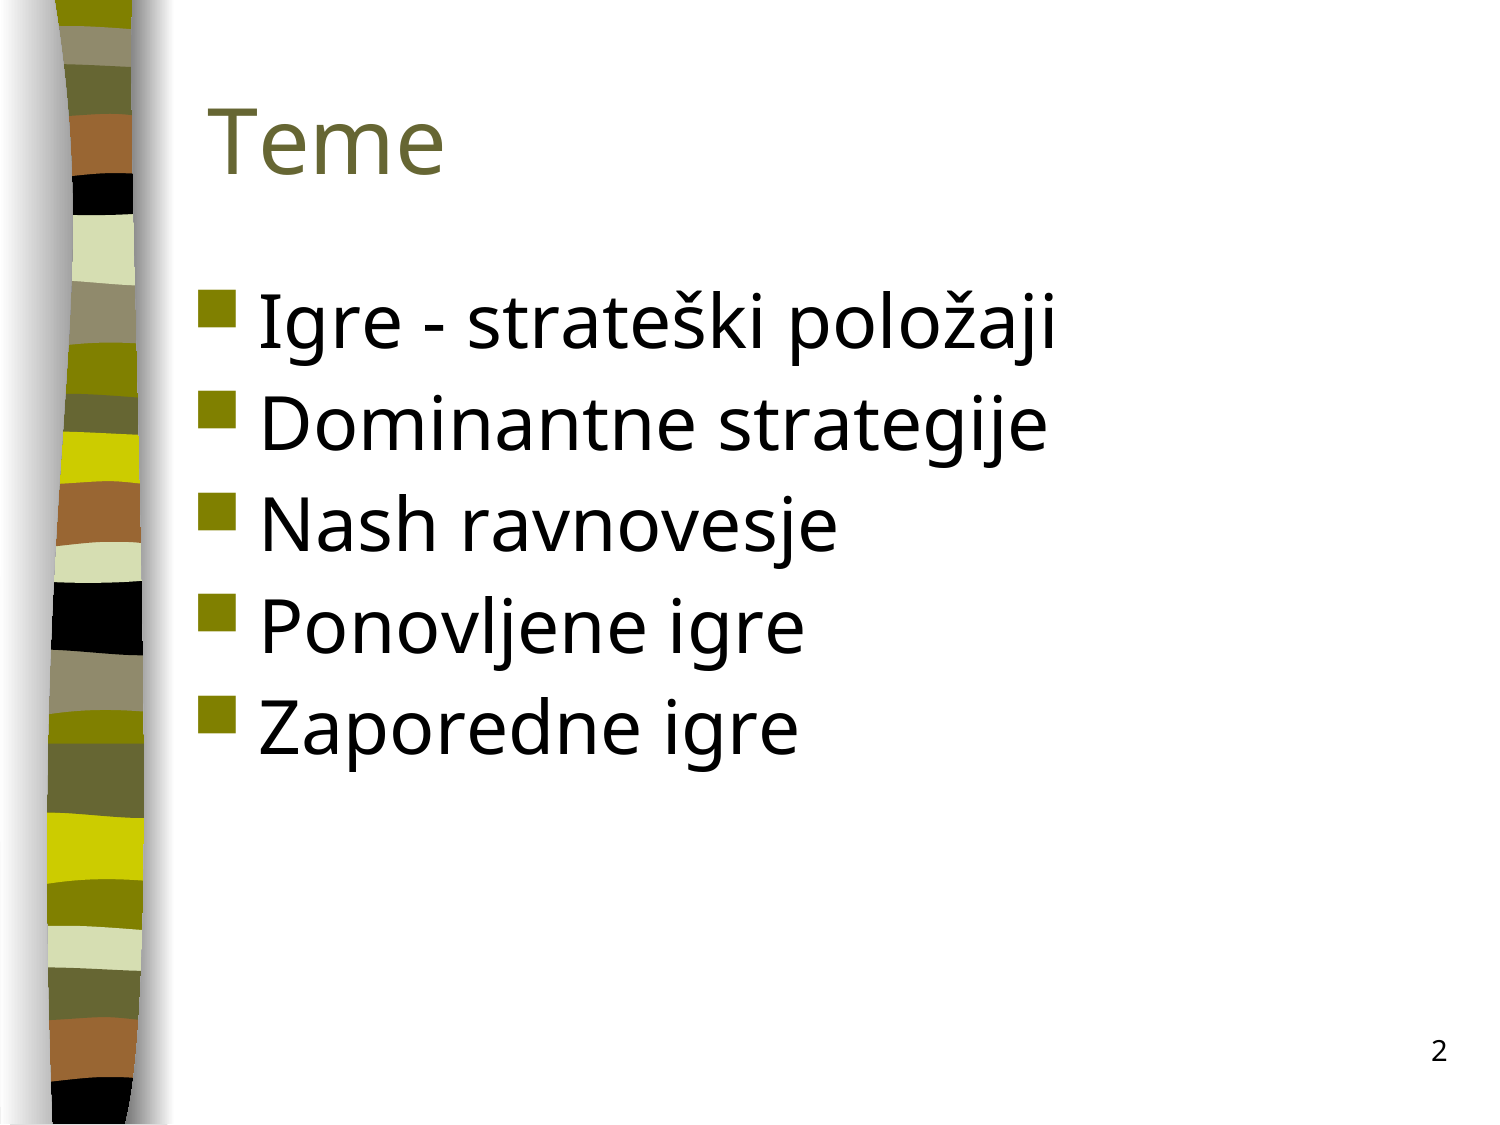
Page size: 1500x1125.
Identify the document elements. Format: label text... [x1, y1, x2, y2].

list Igre - strateški položaji Dominantne strategije Nash ravnovesje Ponovljene igre Zaporedne igre [187, 312, 1463, 801]
title Teme [192, 12, 1468, 200]
text_box <number> [1149, 1025, 1463, 1101]
